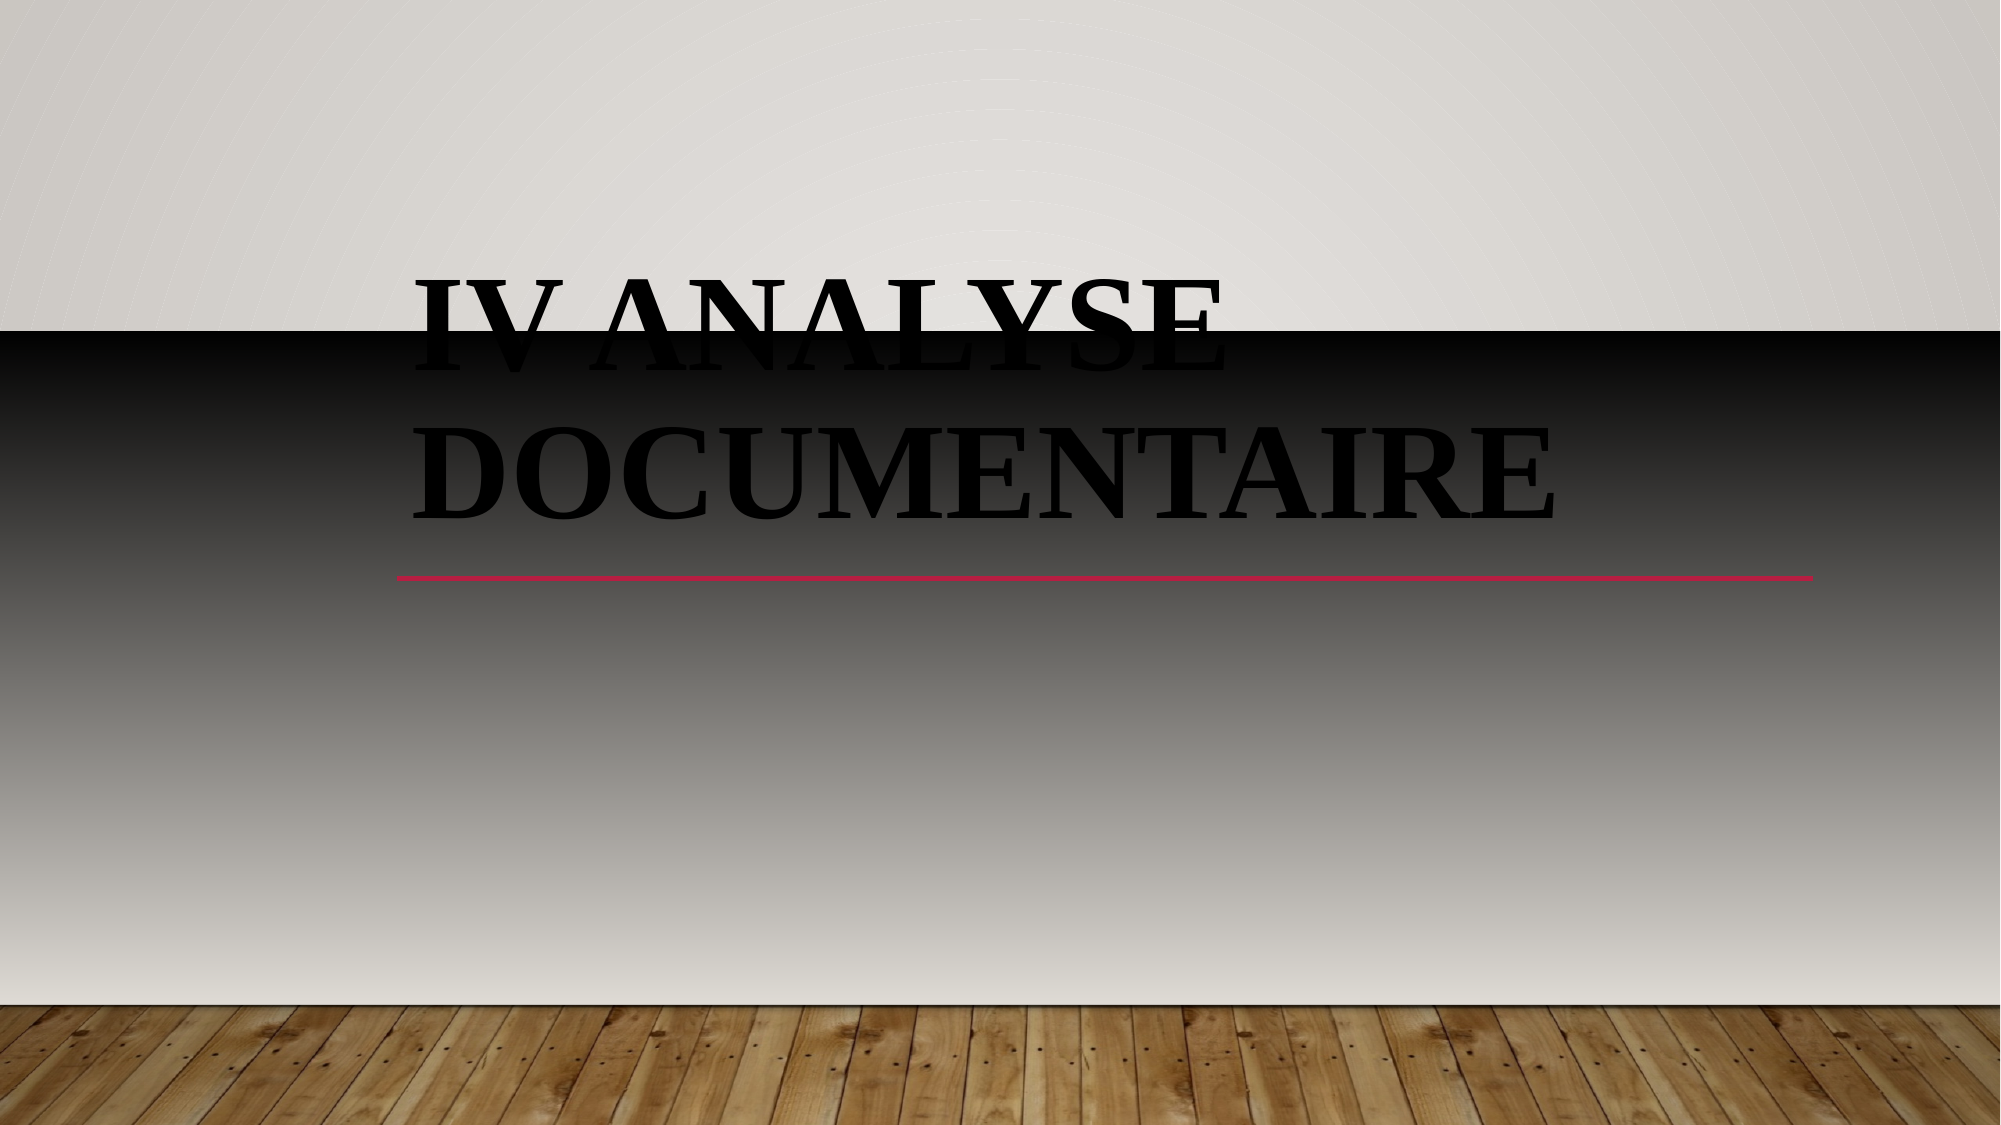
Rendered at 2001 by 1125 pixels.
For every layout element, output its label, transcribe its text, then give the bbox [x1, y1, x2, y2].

title Iv Analyse documentaire [396, 131, 1814, 549]
